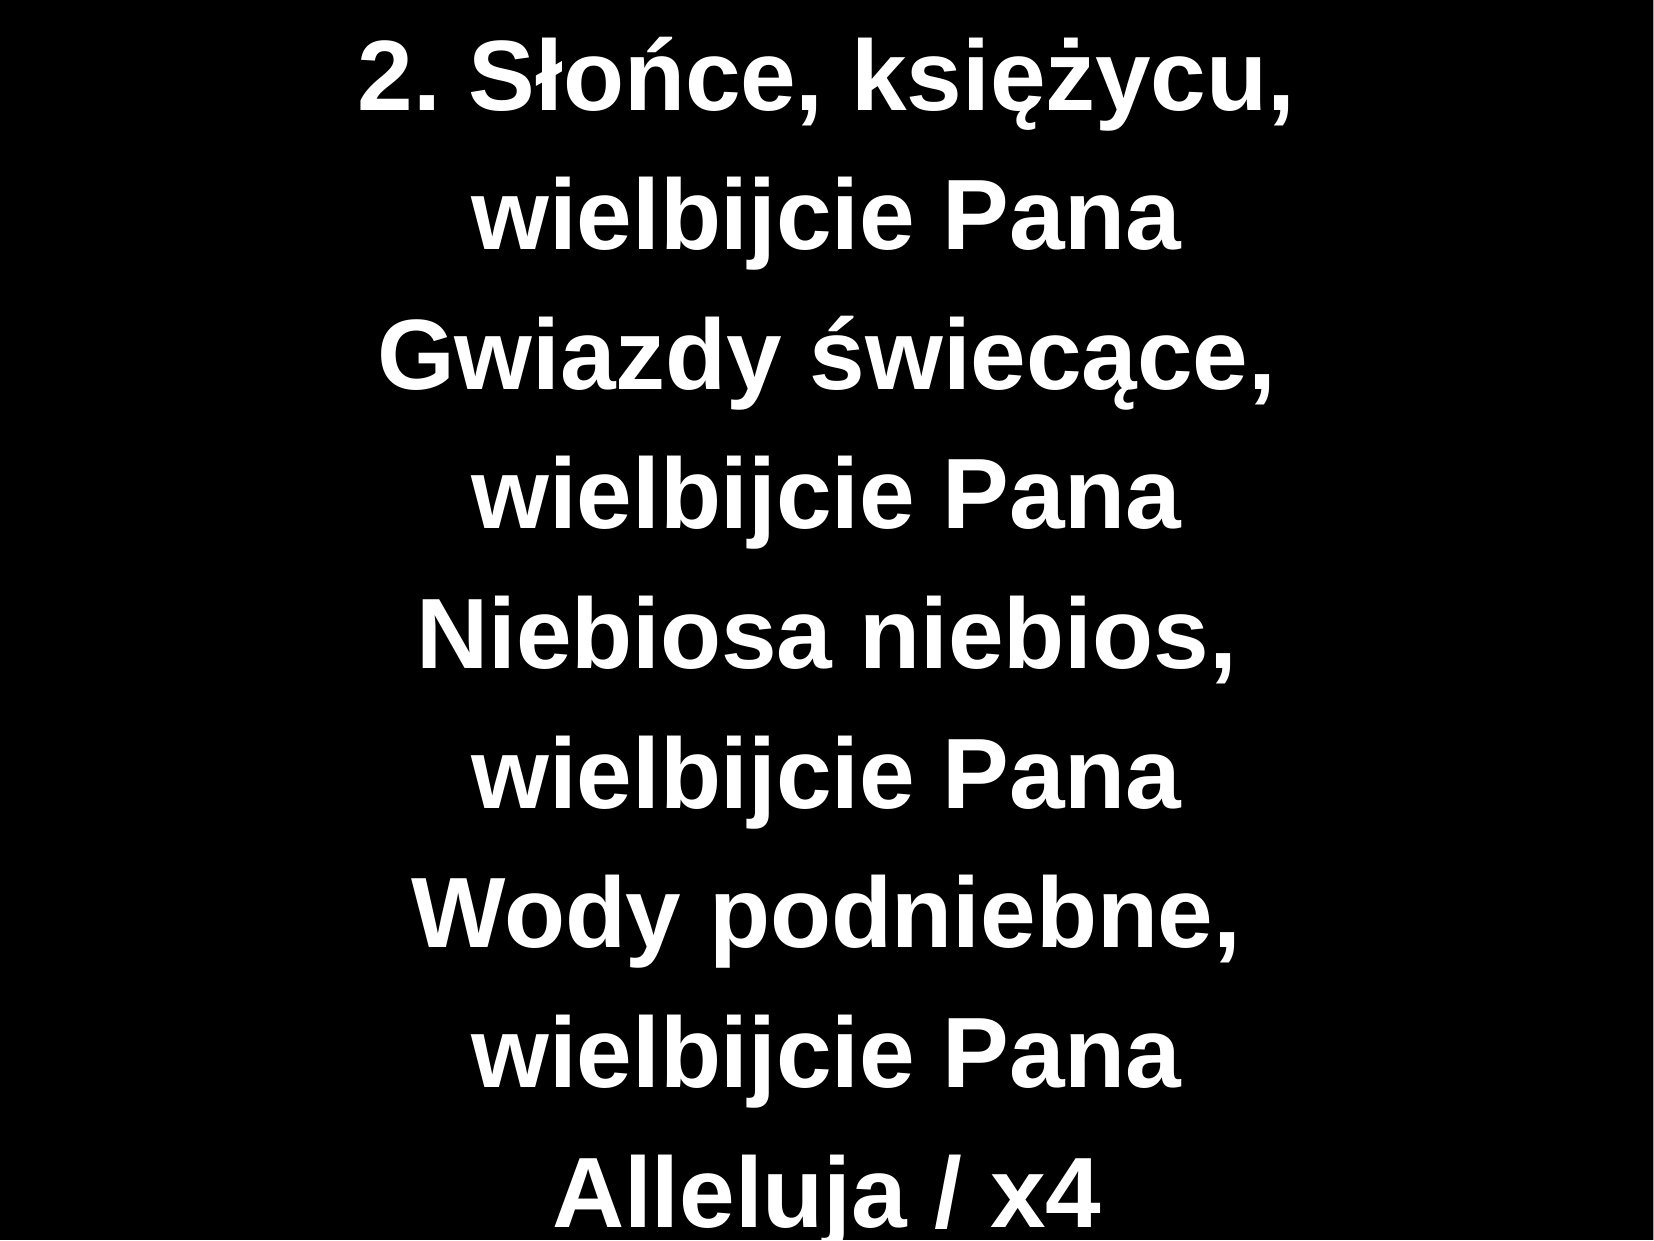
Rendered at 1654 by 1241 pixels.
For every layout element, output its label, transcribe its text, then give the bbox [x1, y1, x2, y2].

subtitle 2. Słońce, księżycu, wielbijcie Pana Gwiazdy świecące, wielbijcie Pana Niebiosa niebios, wielbijcie Pana Wody podniebne, wielbijcie Pana Alleluja / x4 [0, 0, 1654, 1241]
